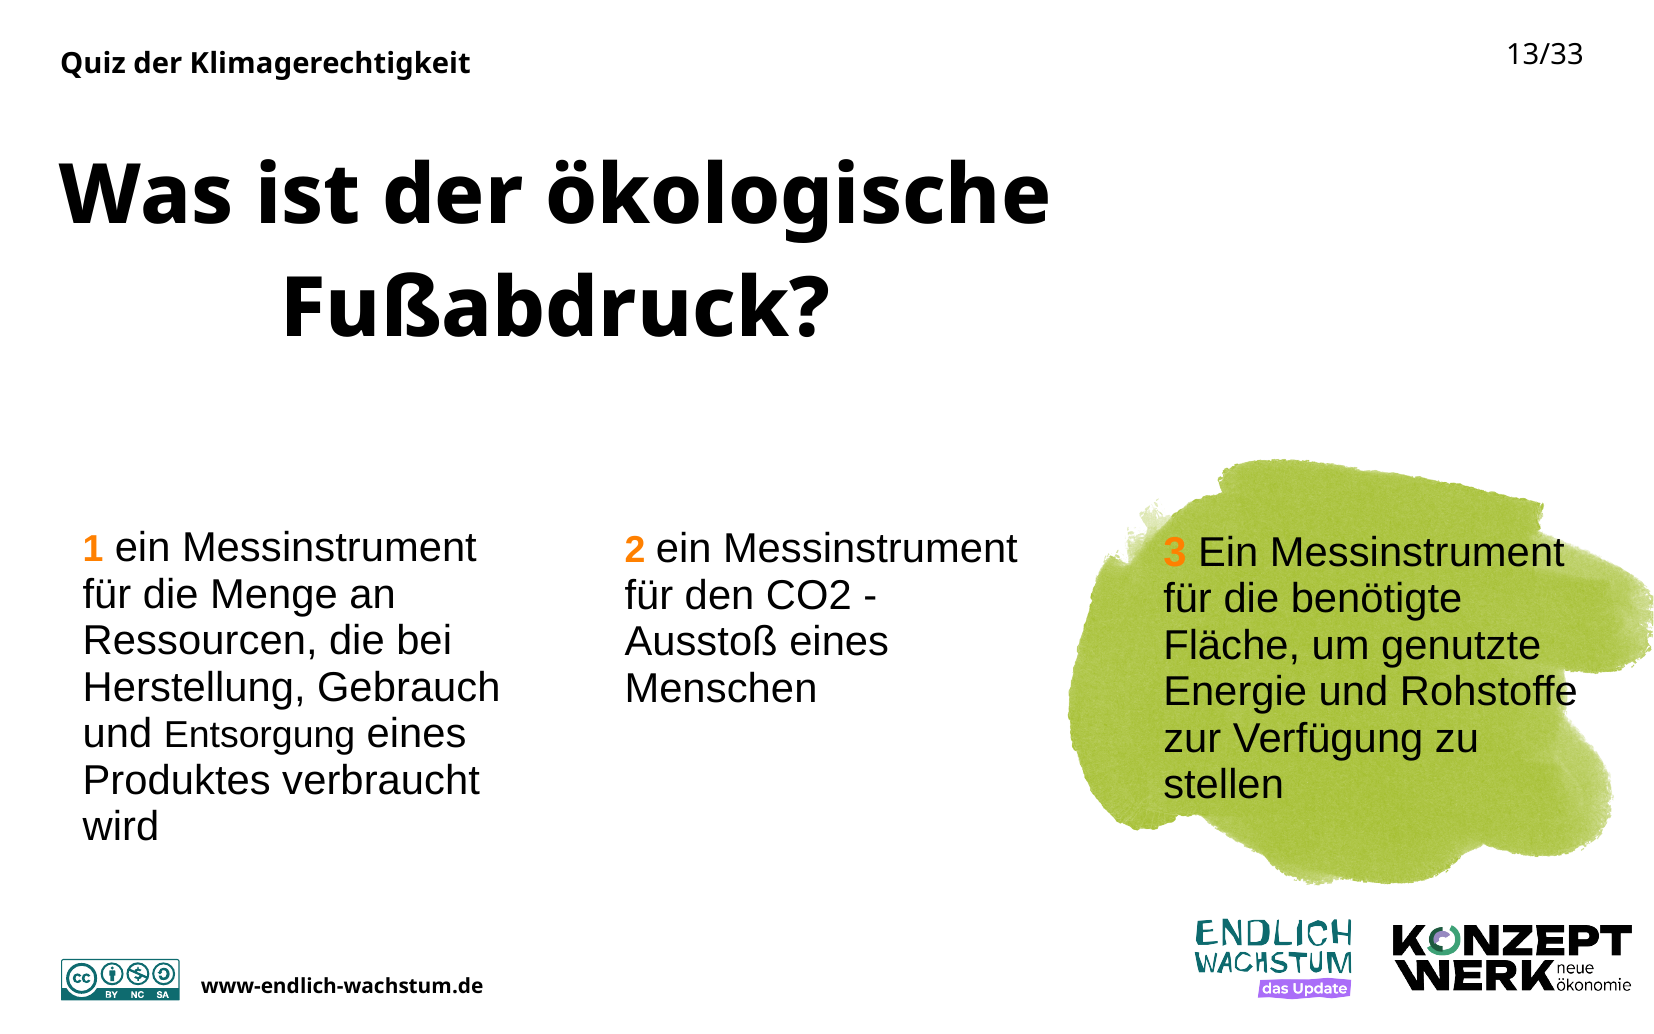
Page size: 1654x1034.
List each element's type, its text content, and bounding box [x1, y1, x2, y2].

text_box 3 Ein Messinstrument für die benötigte Fläche, um genutzte Energie und Rohstoffe zur Verfügung zu stellen [1077, 521, 1602, 908]
picture [1067, 458, 1654, 886]
picture [1387, 917, 1636, 997]
text_box 1 ein Messinstrument für die Menge an Ressourcen, die bei Herstellung, Gebrauch und Entsorgung eines Produktes verbraucht wird [0, 516, 539, 904]
picture [1176, 908, 1374, 1011]
text_box 2 ein Messinstrument für den CO2 -Ausstoß eines Menschen [539, 517, 1035, 790]
title Was ist der ökologische Fußabdruck? [59, 134, 1595, 508]
